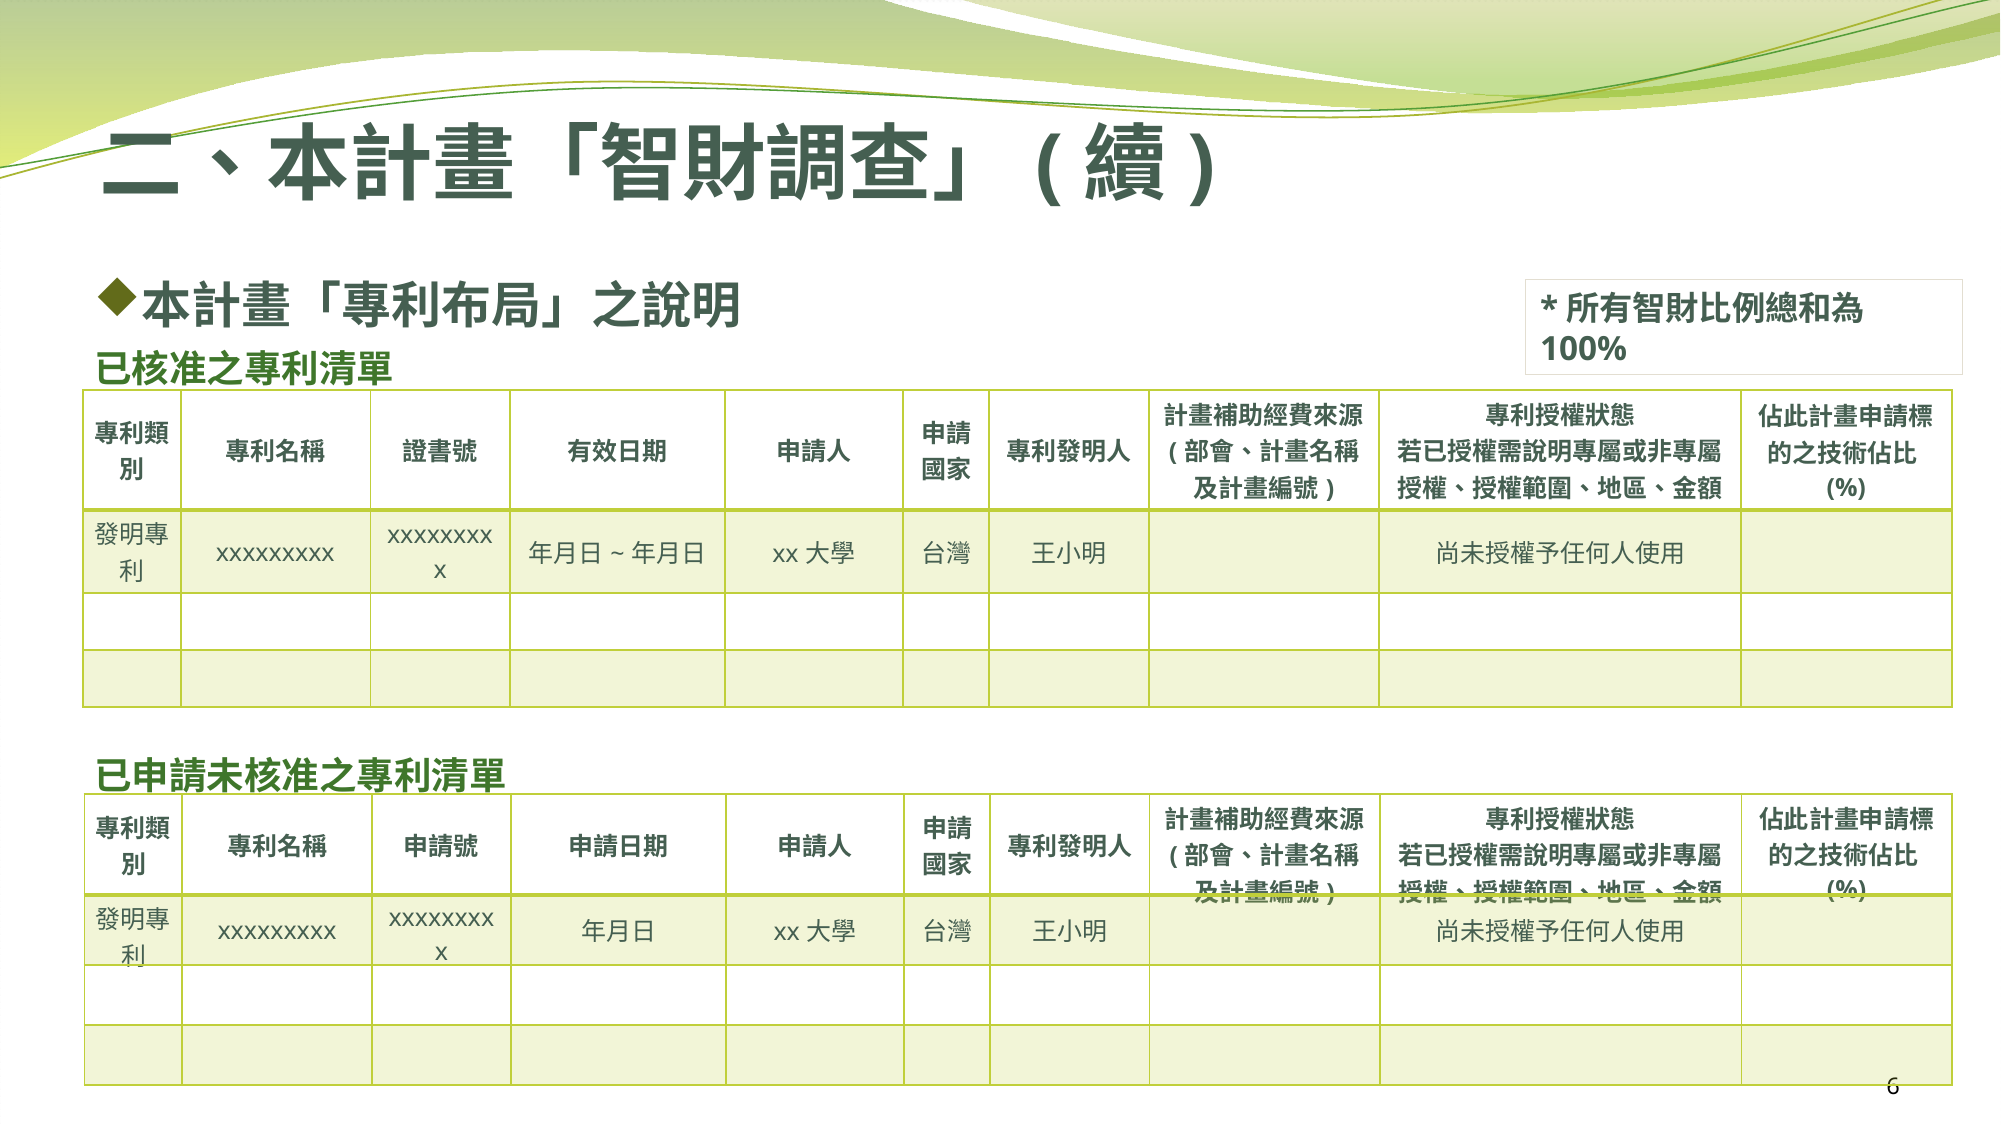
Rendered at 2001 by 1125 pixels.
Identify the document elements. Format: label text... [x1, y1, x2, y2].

table_header 申請國家 [905, 805, 989, 893]
table_cell [1381, 1026, 1741, 1084]
table_header 專利名稱 [182, 398, 370, 508]
table_cell xxxxxxxxx [371, 512, 509, 592]
title 二、本計畫「智財調查」(續) [99, 85, 1900, 211]
table_header 計畫補助經費來源 (部會、計畫名稱及計畫編號) [1150, 398, 1378, 508]
table_cell 年月日~年月日 [511, 512, 724, 592]
table_cell [1742, 1026, 1951, 1084]
table_header 有效日期 [511, 398, 724, 508]
text_box 已核准之專利清單 [79, 315, 1817, 398]
table_cell [512, 966, 725, 1024]
table_cell [511, 651, 724, 706]
table_header 專利發明人 [990, 398, 1148, 508]
table_cell xx大學 [726, 512, 902, 592]
table_cell [511, 594, 724, 649]
table_cell 王小明 [991, 897, 1149, 964]
table_cell 尚未授權予任何人使用 [1380, 512, 1740, 592]
table_cell [182, 651, 370, 706]
table_cell [371, 651, 509, 706]
table_cell [904, 651, 988, 706]
table_header 申請人 [726, 398, 902, 508]
table_header 證書號 [371, 398, 509, 508]
table_cell [991, 966, 1149, 1024]
table_cell [727, 1026, 903, 1084]
table_cell [512, 1026, 725, 1084]
table_cell [1742, 897, 1951, 964]
table_cell [1380, 651, 1740, 706]
table_header 專利發明人 [991, 805, 1149, 893]
table_cell [905, 1026, 989, 1084]
list 本計畫「專利布局」之說明 [79, 235, 1914, 315]
table_header 申請日期 [512, 805, 725, 893]
table_header 專利授權狀態 若已授權需說明專屬或非專屬授權、授權範圍、地區、金額 [1380, 398, 1740, 508]
table_cell xxxxxxxxx [183, 897, 371, 964]
text_box 已申請未核准之專利清單 [79, 722, 1817, 805]
table_cell [1150, 1026, 1379, 1084]
table_cell [726, 651, 902, 706]
table_cell [905, 966, 989, 1024]
table_cell [1150, 594, 1378, 649]
table_header 專利類別 [85, 805, 181, 893]
table_cell [84, 594, 180, 649]
table_cell [990, 594, 1148, 649]
table_cell [373, 966, 510, 1024]
table_header 佔此計畫申請標的之技術佔比(%) [1742, 795, 1951, 893]
table_header 專利授權狀態 若已授權需說明專屬或非專屬授權、授權範圍、地區、金額 [1381, 805, 1741, 893]
table_cell [1150, 897, 1379, 964]
table_cell xxxxxxxxx [182, 512, 370, 592]
table_cell [85, 966, 181, 1024]
table_header 申請人 [727, 805, 903, 893]
table_cell 年月日 [512, 897, 725, 964]
table_header 申請號 [373, 805, 510, 893]
table_cell [726, 594, 902, 649]
table_cell [373, 1026, 510, 1084]
table_cell 王小明 [990, 512, 1148, 592]
table_header 專利名稱 [183, 805, 371, 893]
table_cell 台灣 [904, 512, 988, 592]
table_cell [1381, 966, 1741, 1024]
table_cell [1742, 512, 1951, 592]
table_header 專利類別 [84, 398, 180, 508]
table_cell xx大學 [727, 897, 903, 964]
table_cell [1742, 594, 1951, 649]
table_cell [1742, 966, 1951, 1024]
slide_number <編號> [1733, 1086, 1900, 1103]
table_cell [1150, 512, 1378, 592]
table_cell [991, 1026, 1149, 1084]
table_cell 發明專利 [85, 897, 181, 964]
table_cell 尚未授權予任何人使用 [1381, 897, 1741, 964]
table_header 計畫補助經費來源 (部會、計畫名稱及計畫編號) [1150, 805, 1379, 893]
table_cell [727, 966, 903, 1024]
table_header 申請國家 [904, 398, 988, 508]
table_cell [1380, 594, 1740, 649]
table_cell [84, 651, 180, 706]
table_header 佔此計畫申請標的之技術佔比(%) [1742, 391, 1951, 508]
table_cell [1150, 651, 1378, 706]
table_cell [1150, 966, 1379, 1024]
table_cell 發明專利 [84, 512, 180, 592]
table_cell [183, 966, 371, 1024]
table_cell [85, 1026, 181, 1084]
table_cell [371, 594, 509, 649]
table_cell [1742, 651, 1951, 706]
text_box *所有智財比例總和為100% [1525, 279, 1963, 375]
table_cell [904, 594, 988, 649]
table_cell [183, 1026, 371, 1084]
table_cell [182, 594, 370, 649]
table_cell 台灣 [905, 897, 989, 964]
table_cell [990, 651, 1148, 706]
table_cell xxxxxxxxx [373, 897, 510, 964]
